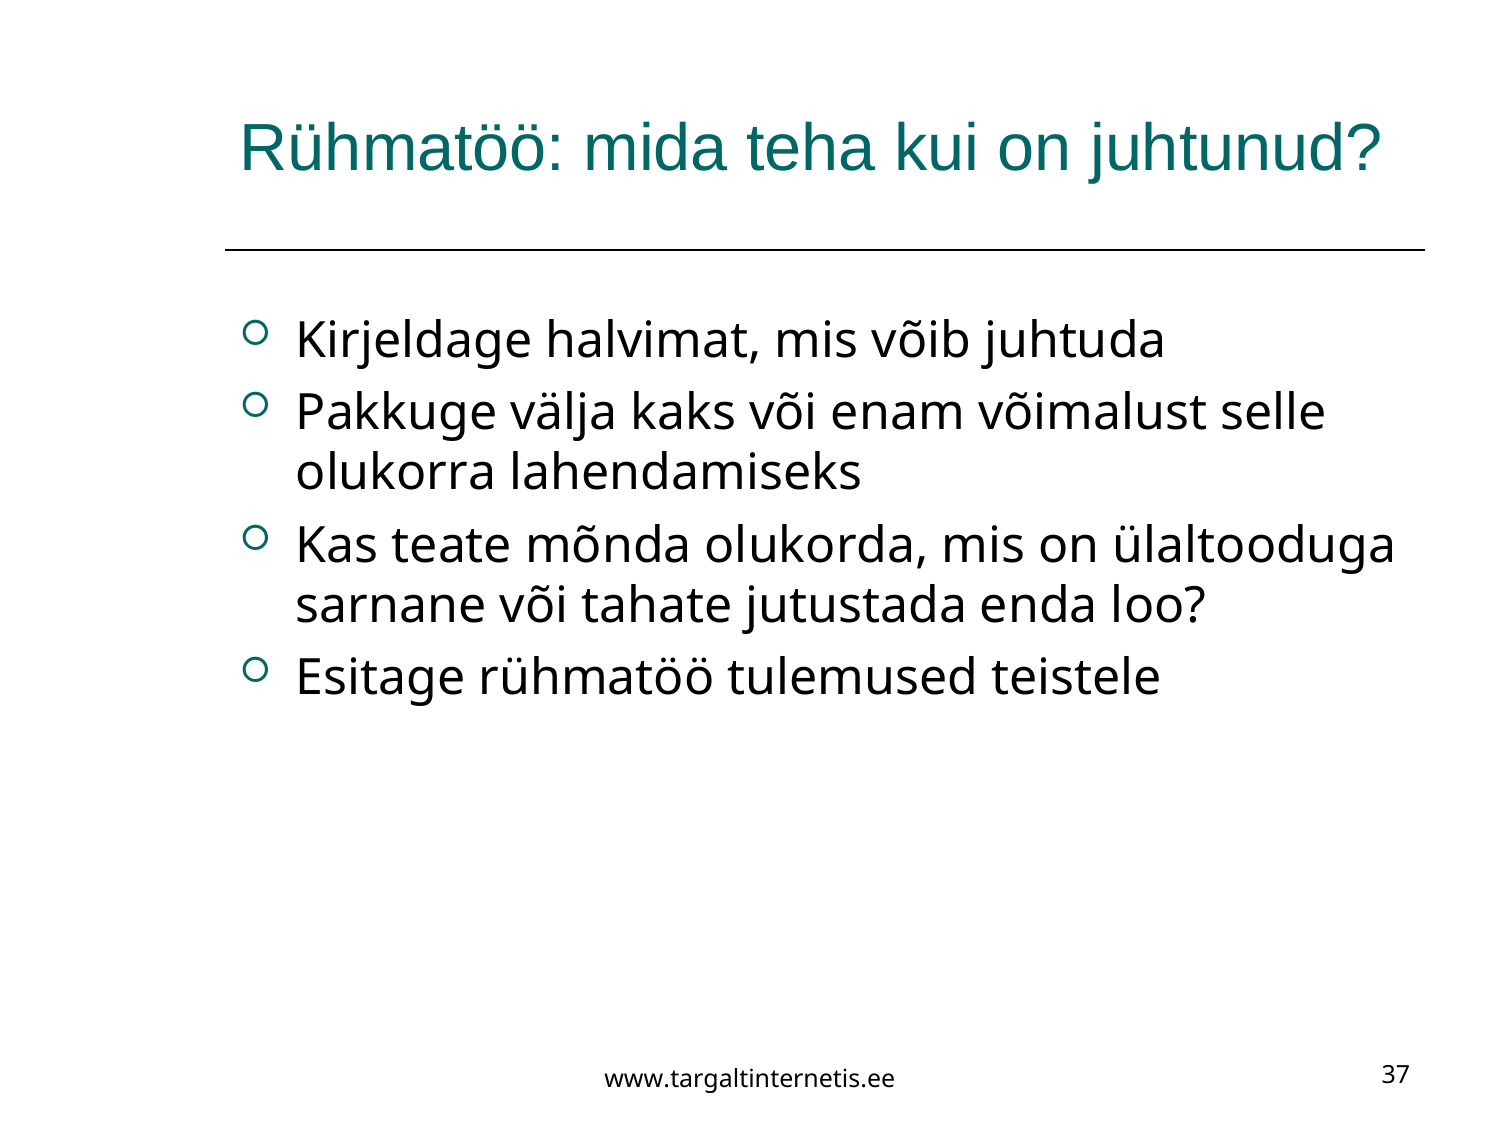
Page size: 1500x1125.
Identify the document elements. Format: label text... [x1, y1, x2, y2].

text_box www.targaltinternetis.ee [512, 1025, 988, 1101]
title Rühmatöö: mida teha kui on juhtunud? [224, 49, 1425, 237]
text_box <number> [1074, 1025, 1426, 1101]
list Kirjeldage halvimat, mis võib juhtuda Pakkuge välja kaks või enam võimalust selle olukorra lahendamiseks Kas teate mõnda olukorda, mis on ülaltooduga sarnane või tahate jutustada enda loo? Esitage rühmatöö tulemused teistele [224, 299, 1425, 975]
